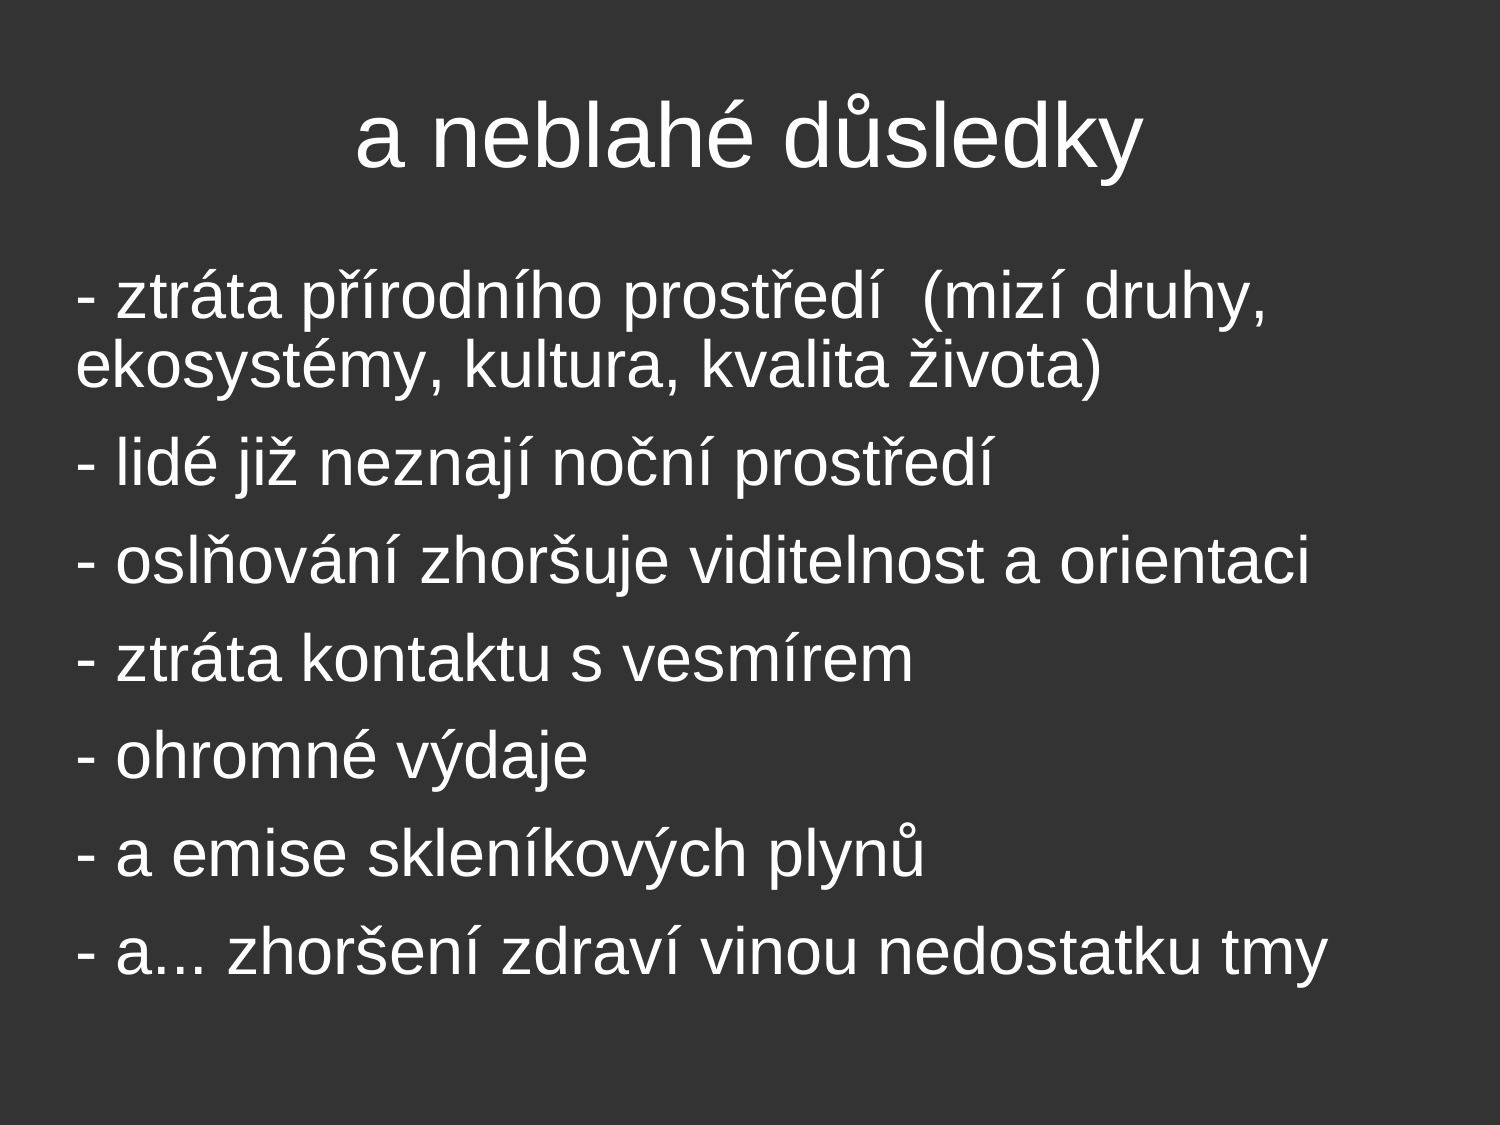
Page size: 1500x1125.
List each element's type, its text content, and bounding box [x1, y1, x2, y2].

list - ztráta přírodního prostředí (mizí druhy, ekosystémy, kultura, kvalita života) - lidé již neznají noční prostředí - oslňování zhoršuje viditelnost a orientaci - ztráta kontaktu s vesmírem - ohromné výdaje - a emise skleníkových plynů - a... zhoršení zdraví vinou nedostatku tmy [75, 262, 1425, 1005]
title a neblahé důsledky [75, 21, 1425, 257]
